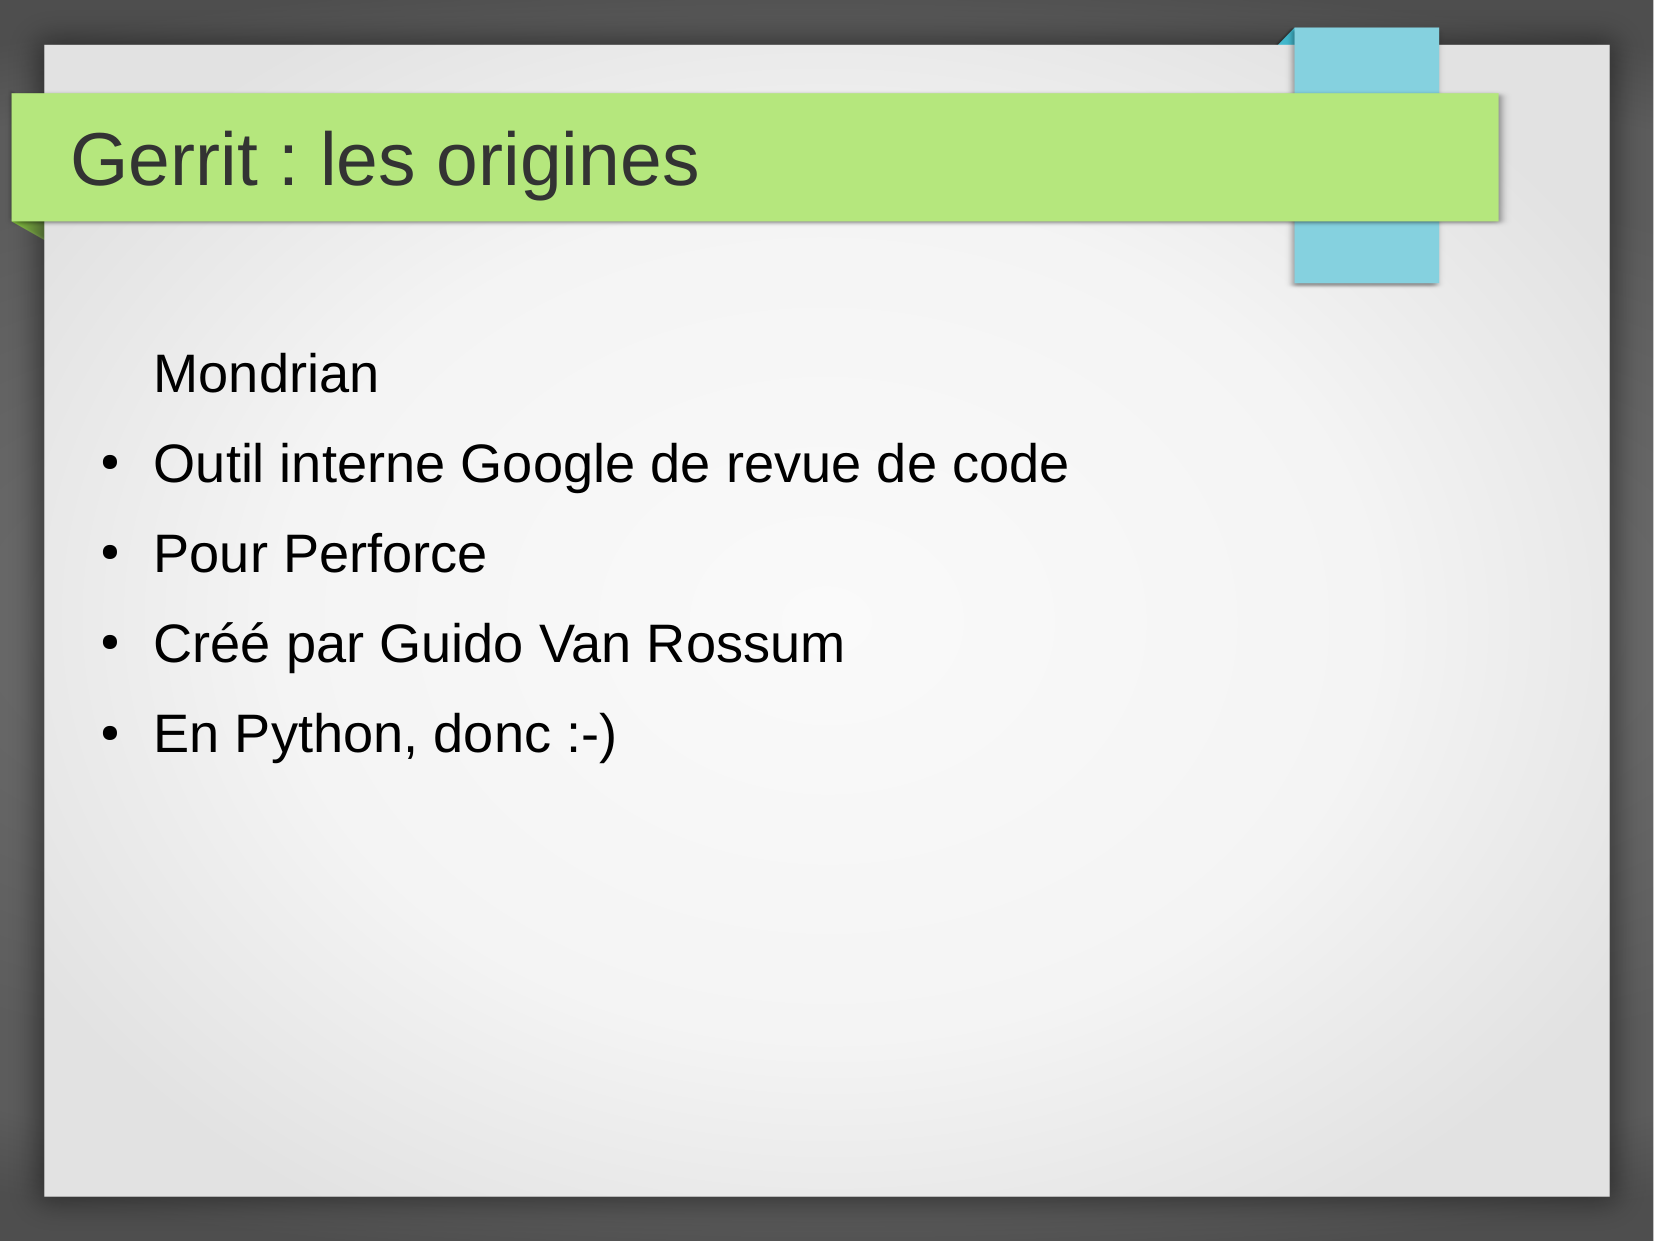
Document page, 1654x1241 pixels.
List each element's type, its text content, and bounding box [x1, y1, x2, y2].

title Gerrit : les origines [70, 106, 1229, 213]
list Mondrian Outil interne Google de revue de code Pour Perforce Créé par Guido Van Rossum En Python, donc :-) [82, 343, 1538, 1063]
picture [0, 0, 1654, 1241]
